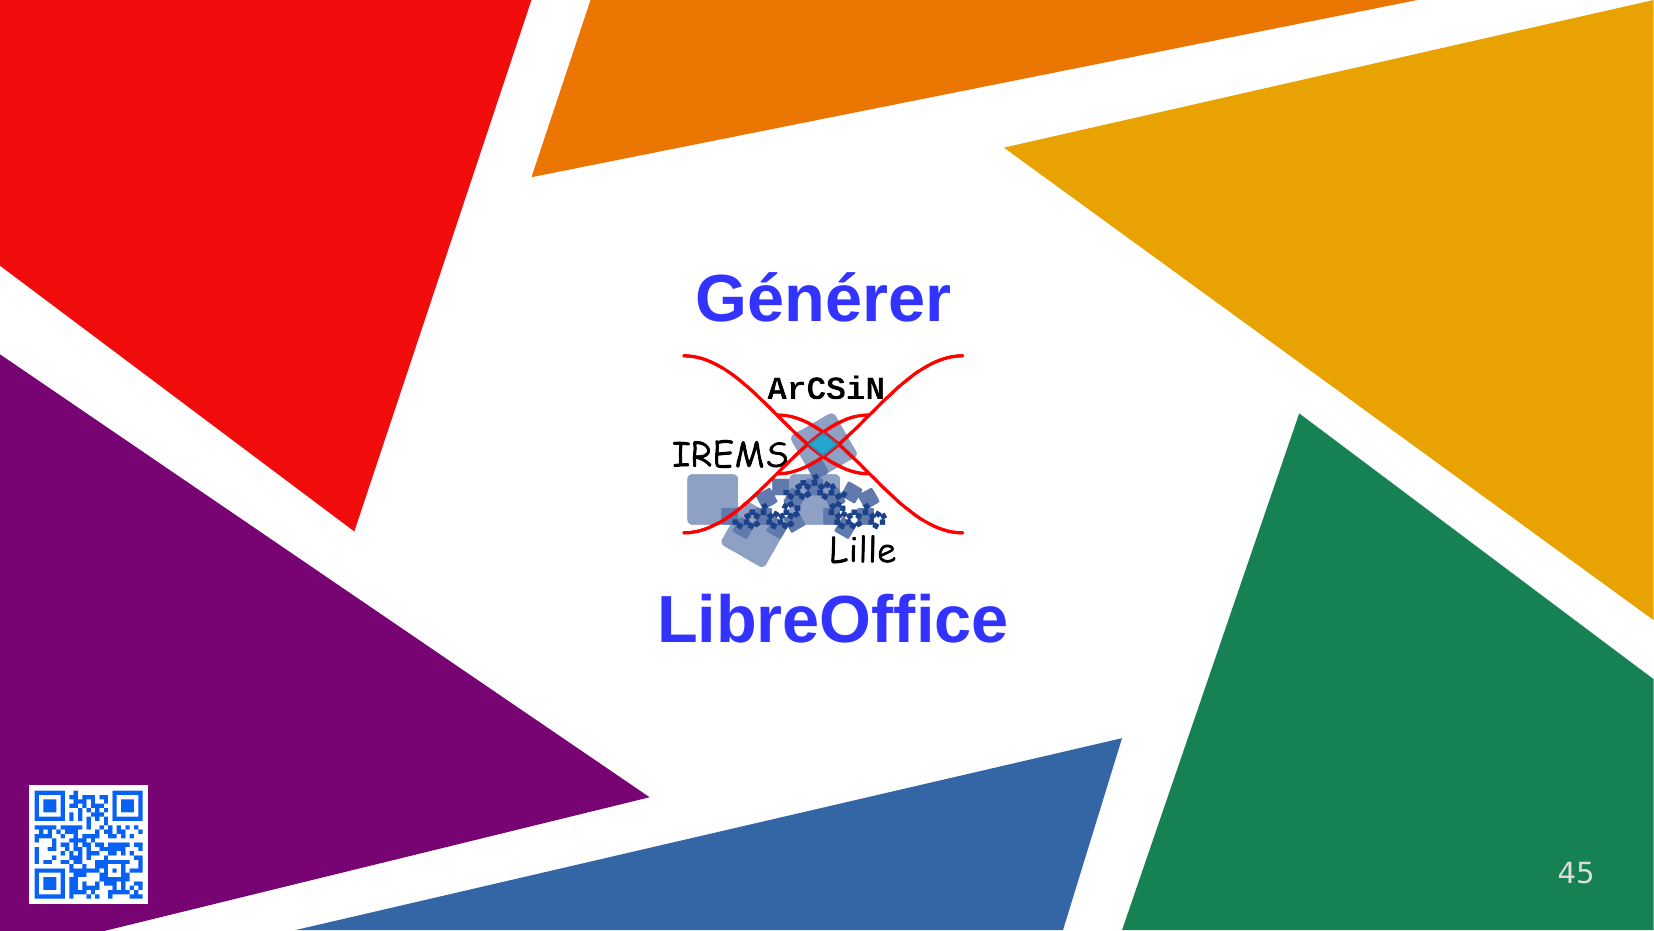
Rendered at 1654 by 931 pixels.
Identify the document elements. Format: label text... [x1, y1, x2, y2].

text_box Générer LibreOffice [413, 253, 1253, 727]
picture [673, 354, 964, 567]
picture [29, 785, 148, 904]
